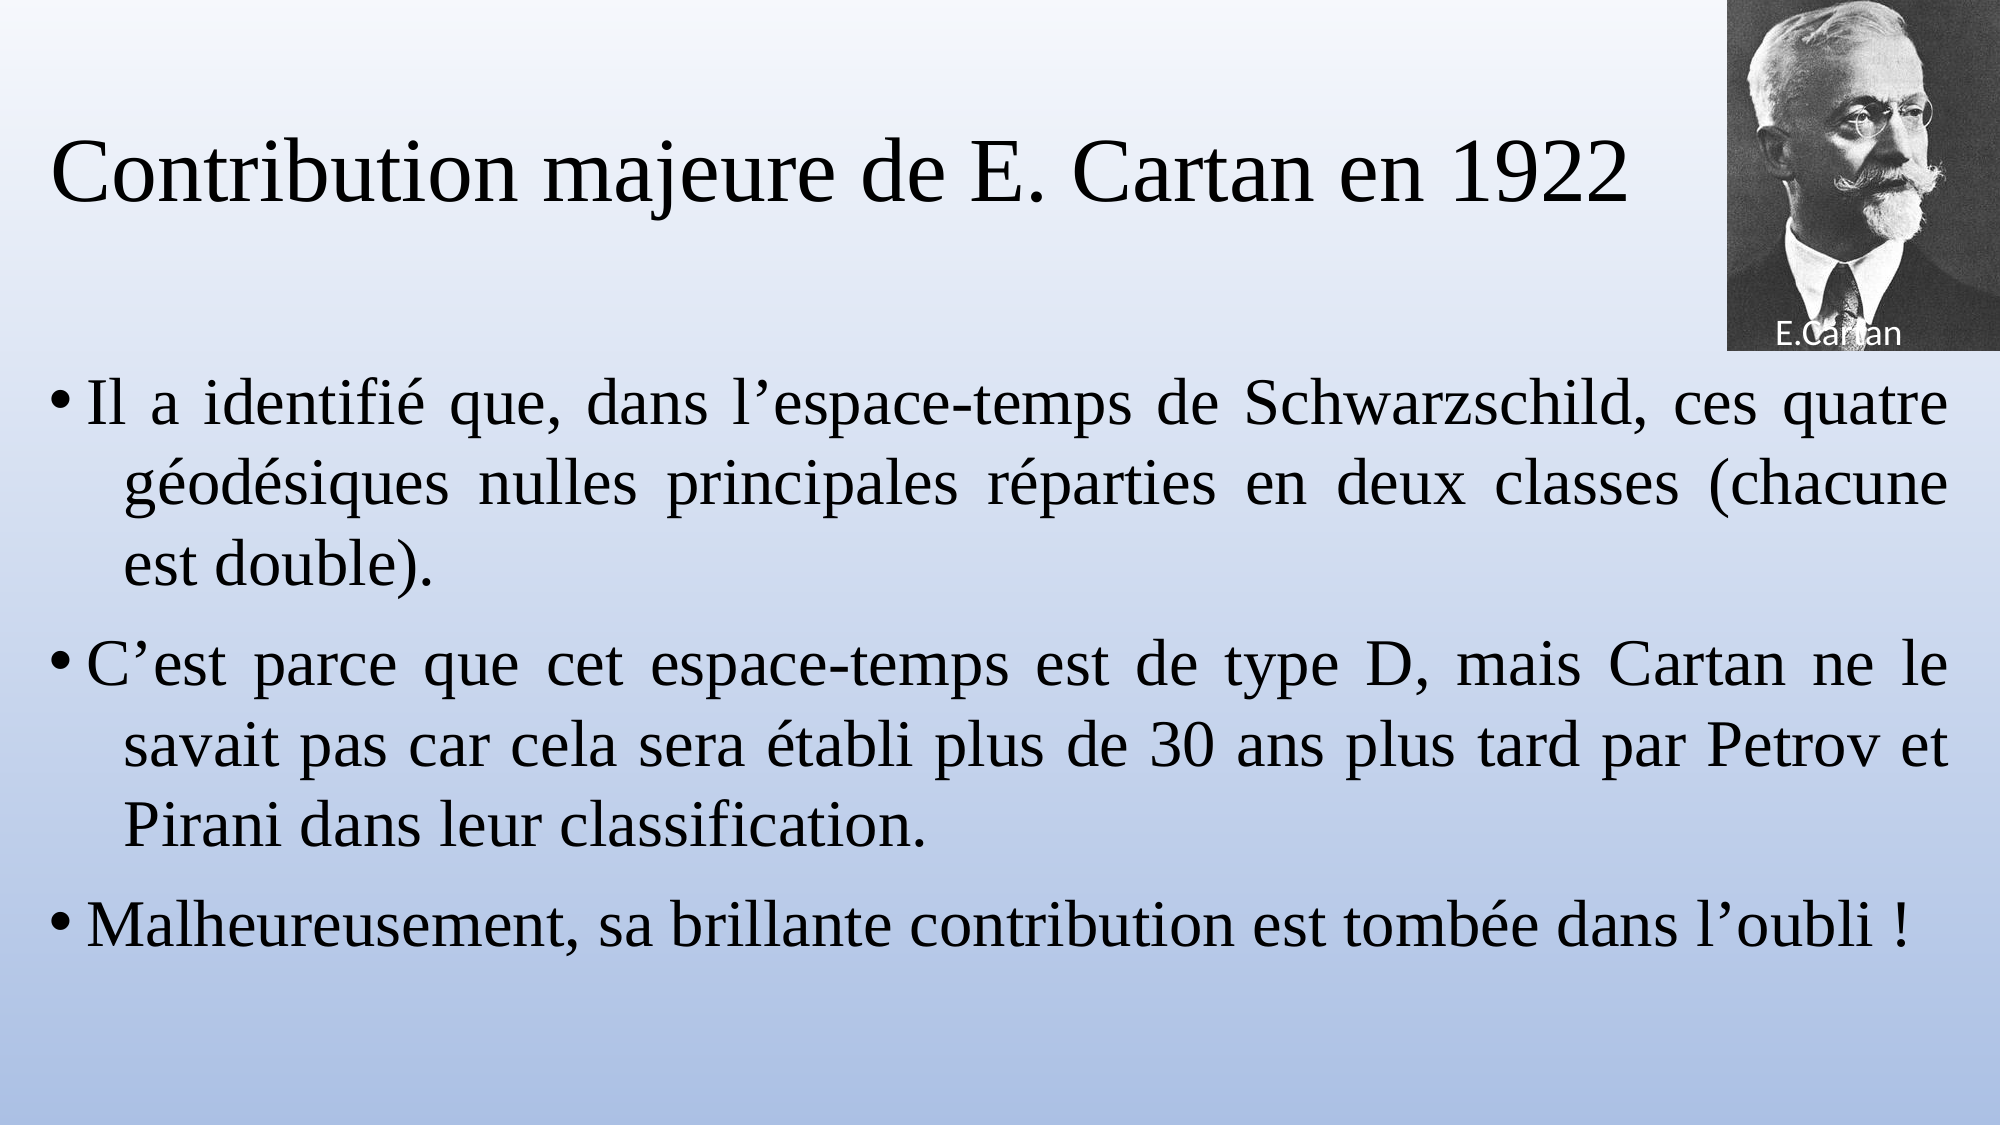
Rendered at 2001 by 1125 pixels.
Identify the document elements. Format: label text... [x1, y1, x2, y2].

picture [1727, 0, 2000, 352]
text_box E.Cartan [1760, 300, 1933, 361]
list Il a identifié que, dans l’espace-temps de Schwarzschild, ces quatre géodésiques nulles principales réparties en deux classes (chacune est double). C’est parce que cet espace-temps est de type D, mais Cartan ne le savait pas car cela sera établi plus de 30 ans plus tard par Petrov et Pirani dans leur classification. Malheureusement, sa brillante contribution est tombée dans l’oubli ! [33, 350, 1968, 1115]
title Contribution majeure de E. Cartan en 1922 [0, 63, 1686, 281]
